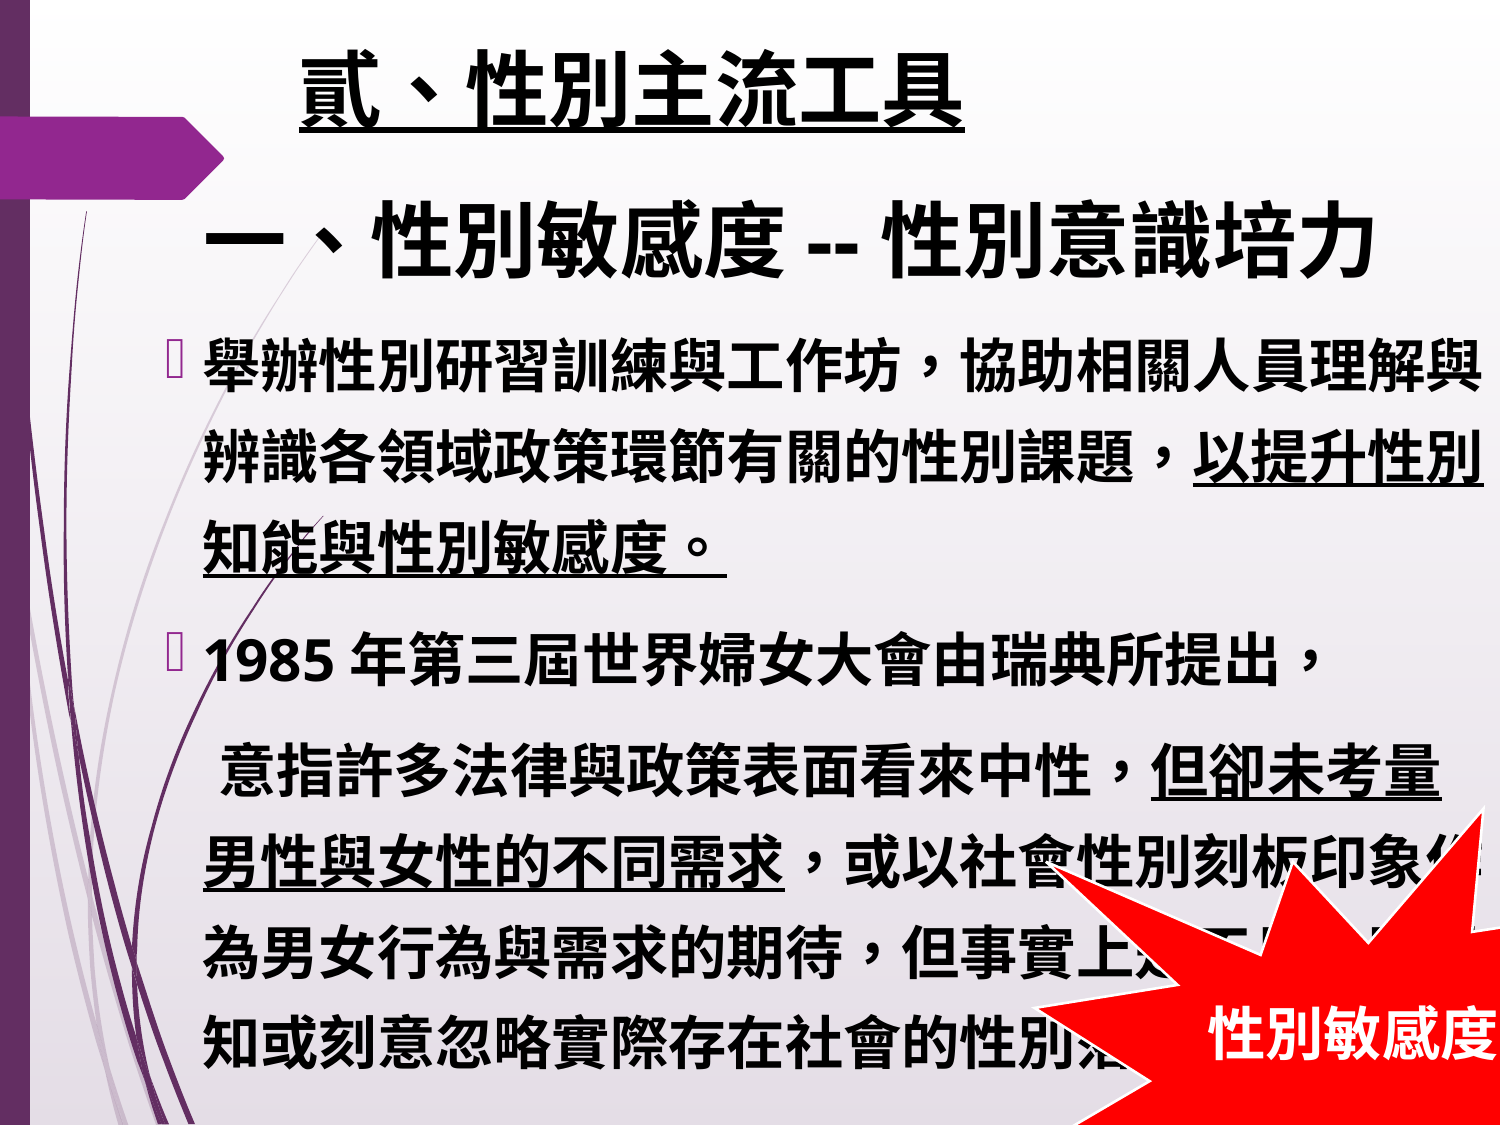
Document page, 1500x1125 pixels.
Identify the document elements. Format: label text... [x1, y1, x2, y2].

text_box 性別敏感度 [1034, 808, 1500, 1125]
list 貳、性別主流工具 一、性別敏感度--性別意識培力 舉辦性別研習訓練與工作坊，協助相關人員理解與辨識各領域政策環節有關的性別課題，以提升性別知能與性別敏感度。 1985年第三屆世界婦女大會由瑞典所提出， 意指許多法律與政策表面看來中性，但卻未考量男性與女性的不同需求，或以社會性別刻板印象作為男女行為與需求的期待，但事實上是不具性別覺知或刻意忽略實際存在社會的性別落差。 [0, 0, 1500, 1125]
